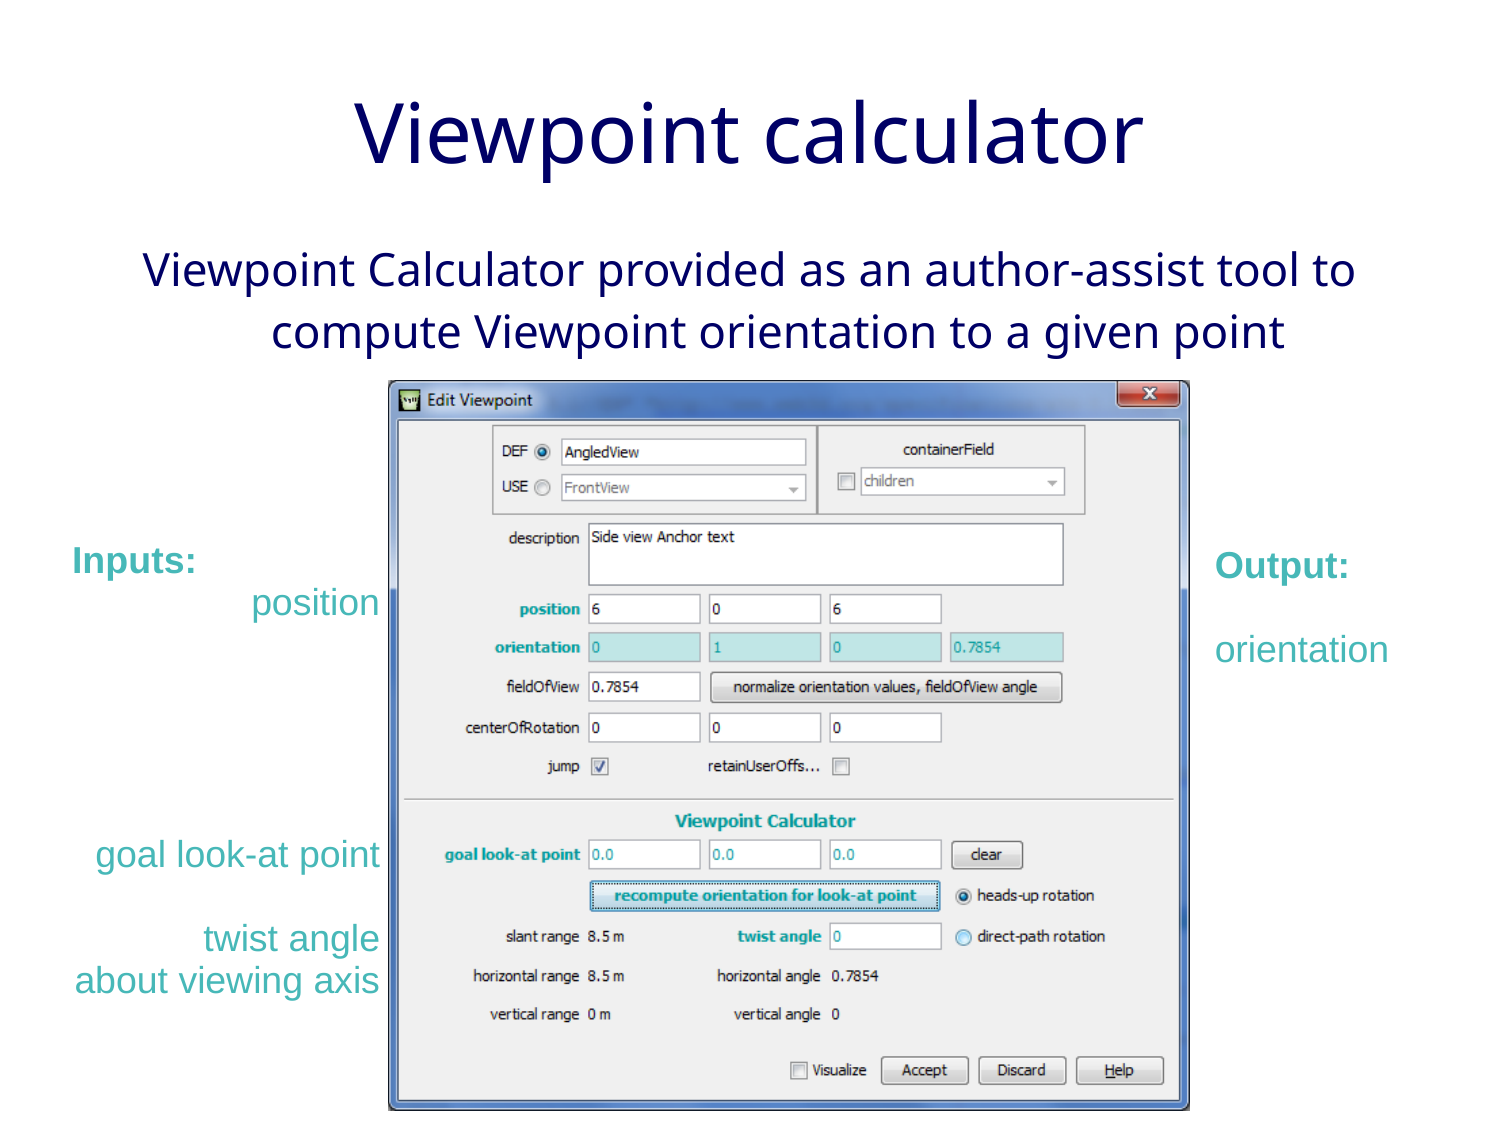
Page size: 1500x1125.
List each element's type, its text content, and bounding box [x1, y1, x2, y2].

picture [388, 380, 1190, 1111]
text_box Output: orientation [1200, 536, 1463, 722]
text_box Inputs: position goal look-at point twist angle about viewing axis [57, 531, 395, 1011]
title Viewpoint calculator [112, 37, 1388, 226]
list Viewpoint Calculator provided as an author-assist tool to compute Viewpoint orientation to a given point [112, 237, 1388, 986]
